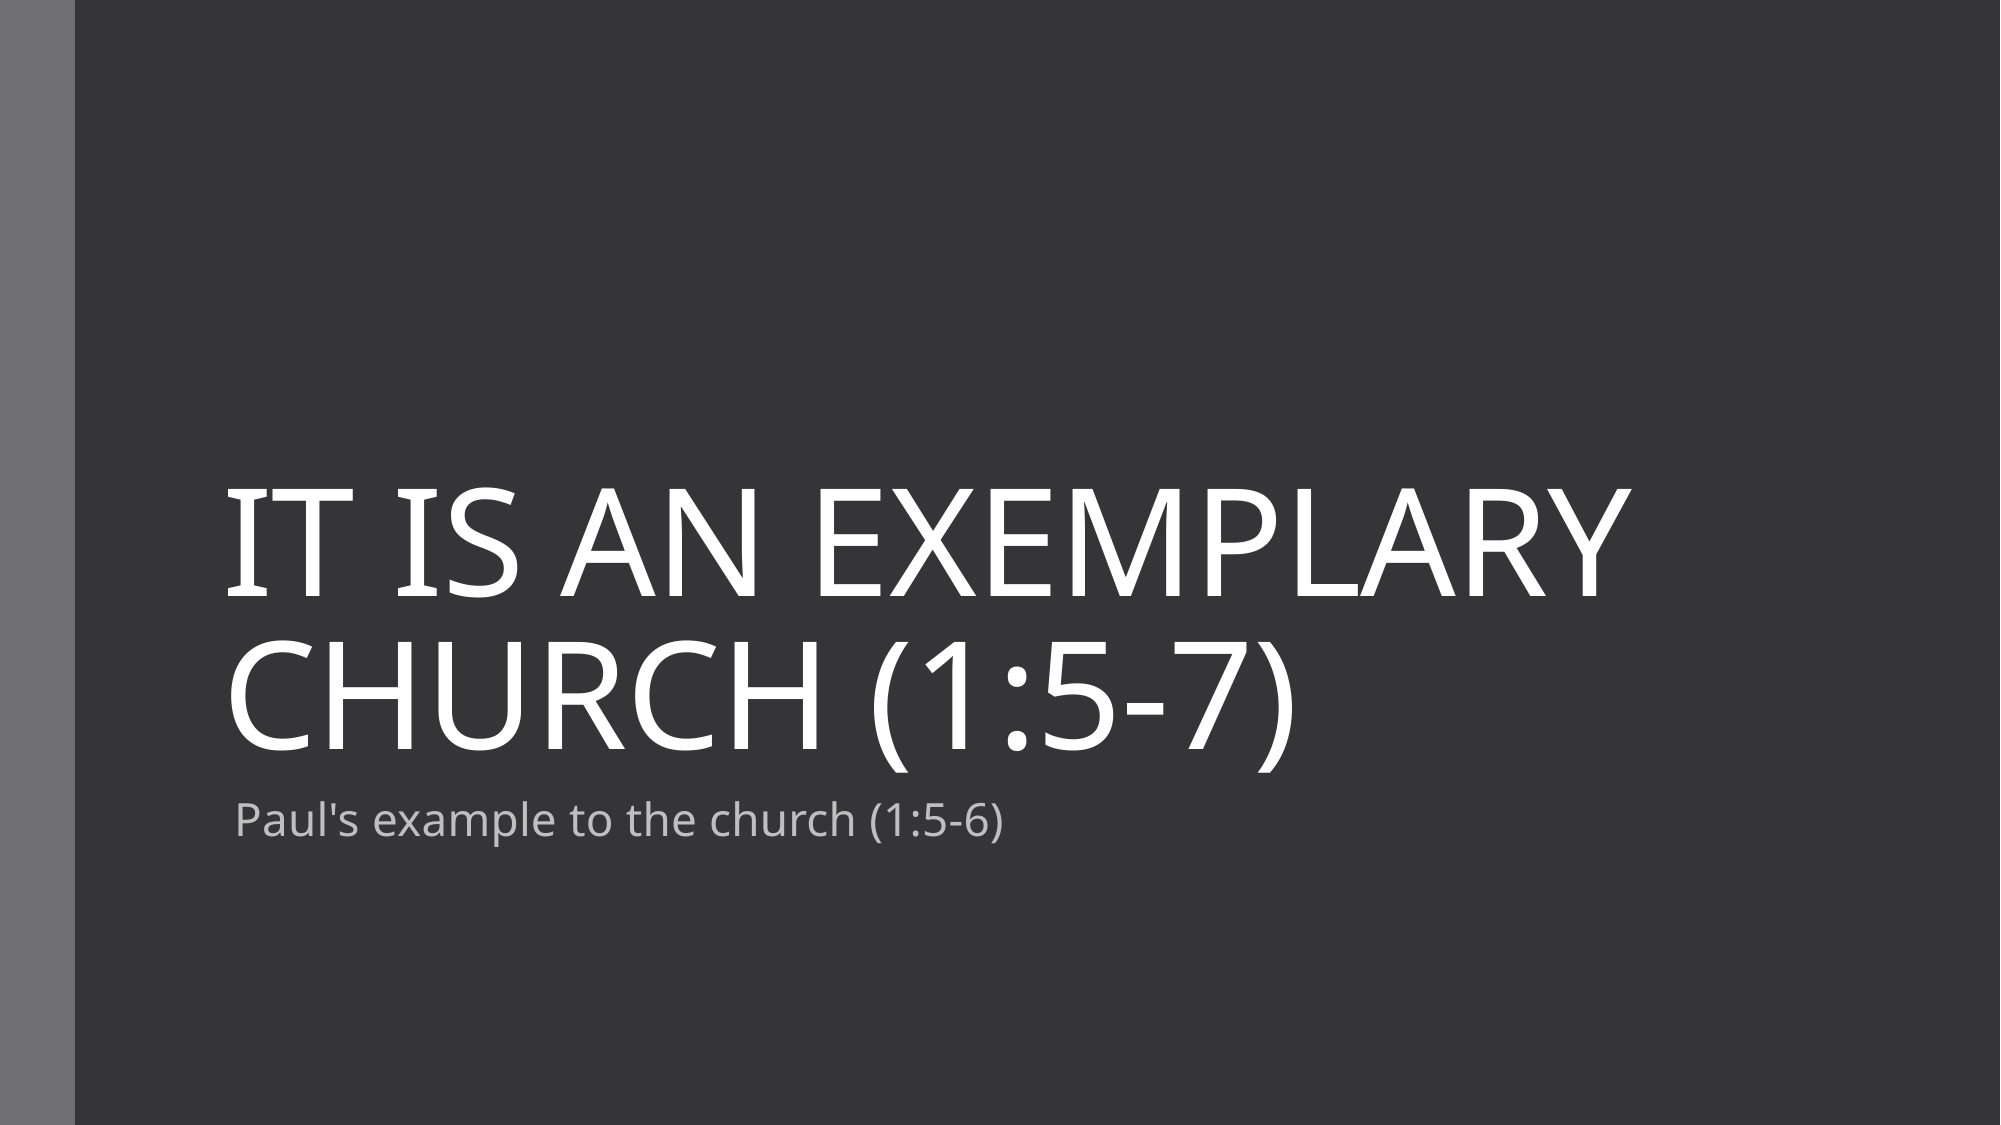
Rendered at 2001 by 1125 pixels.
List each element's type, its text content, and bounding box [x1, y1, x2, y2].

title IT IS AN EXEMPLARY CHURCH (1:5-7) [206, 124, 1752, 787]
subtitle Paul's example to the church (1:5-6) [206, 787, 1752, 1066]
